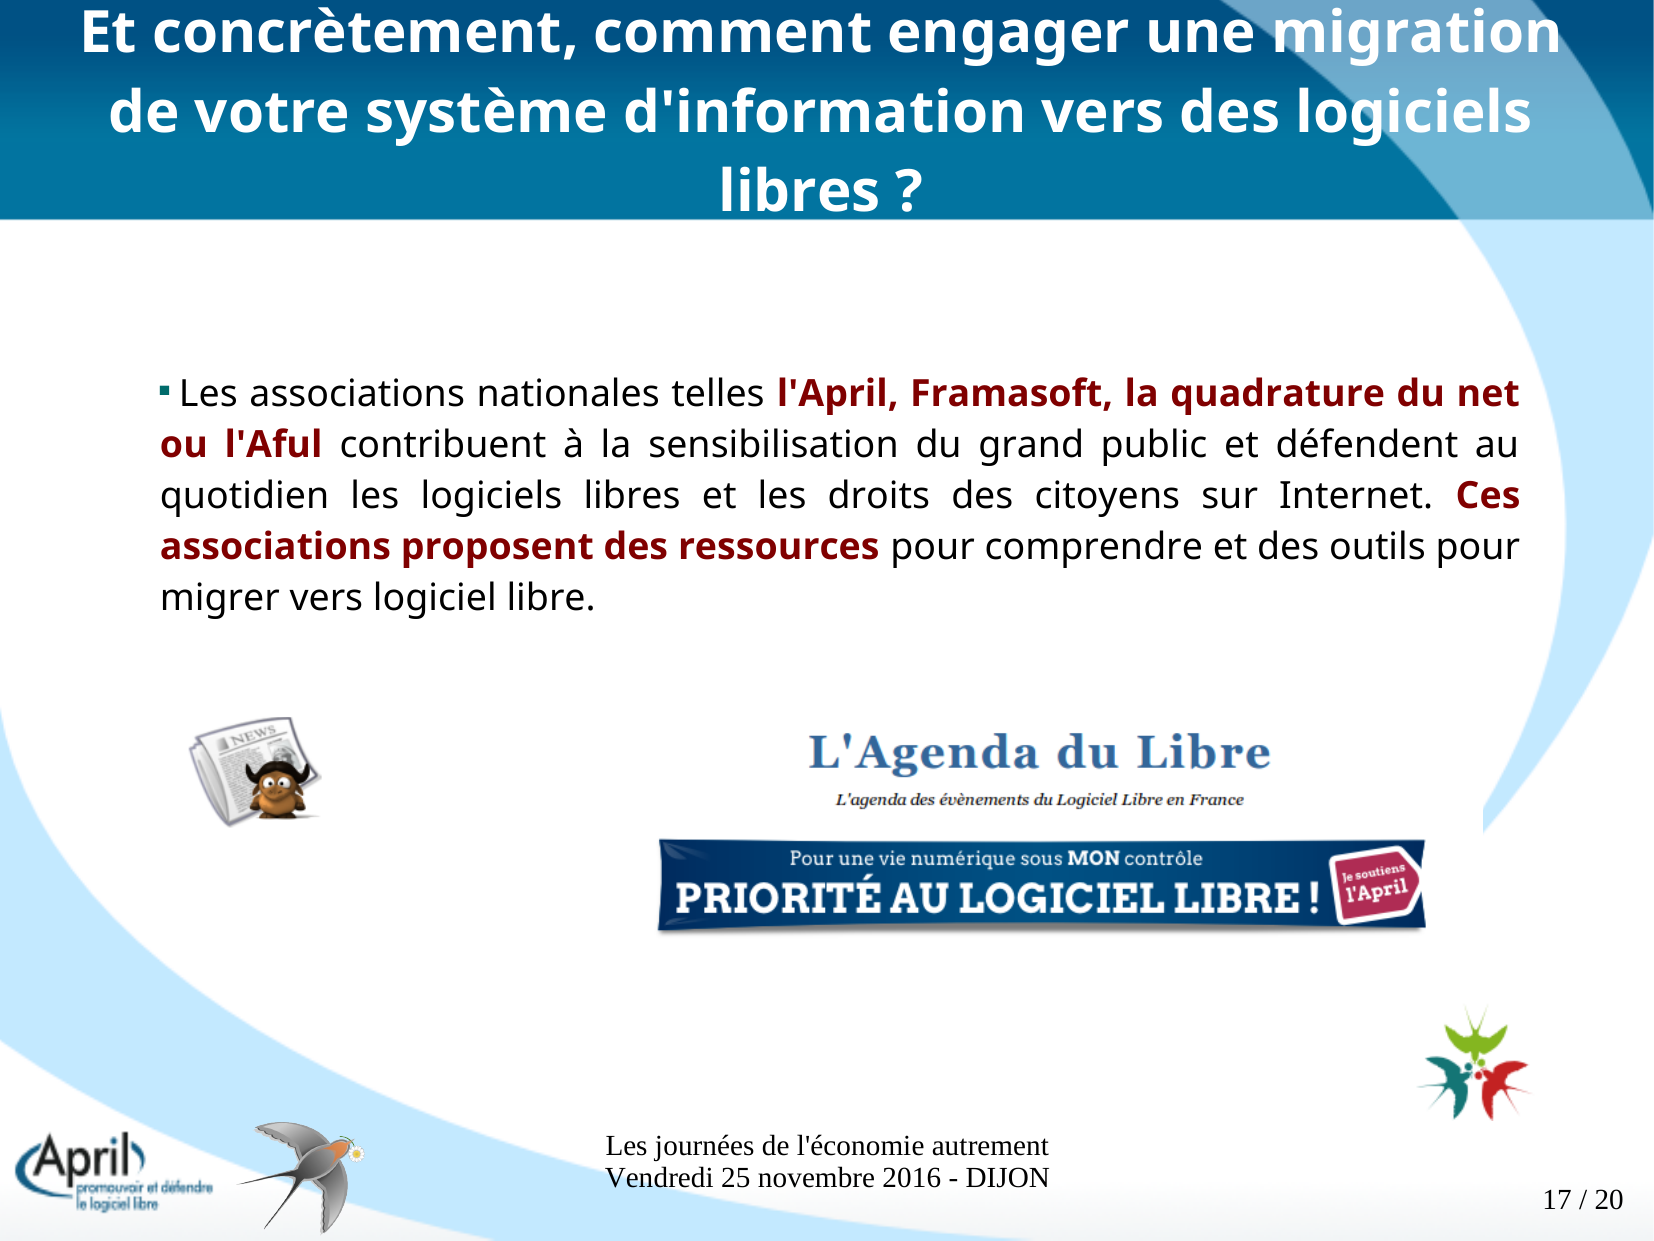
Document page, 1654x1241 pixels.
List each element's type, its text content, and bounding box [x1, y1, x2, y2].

picture [0, 0, 1654, 1241]
title Et concrètement, comment engager une migration de votre système d'information vers des logiciels libres ? [76, 5, 1565, 213]
text_box Les associations nationales telles l'April, Framasoft, la quadrature du net ou l'Aful contribuent à la sensibilisation du grand public et défendent au quotidien les logiciels libres et les droits des citoyens sur Internet. Ces associations proposent des ressources pour comprendre et des outils pour migrer vers logiciel libre. [145, 265, 1536, 938]
